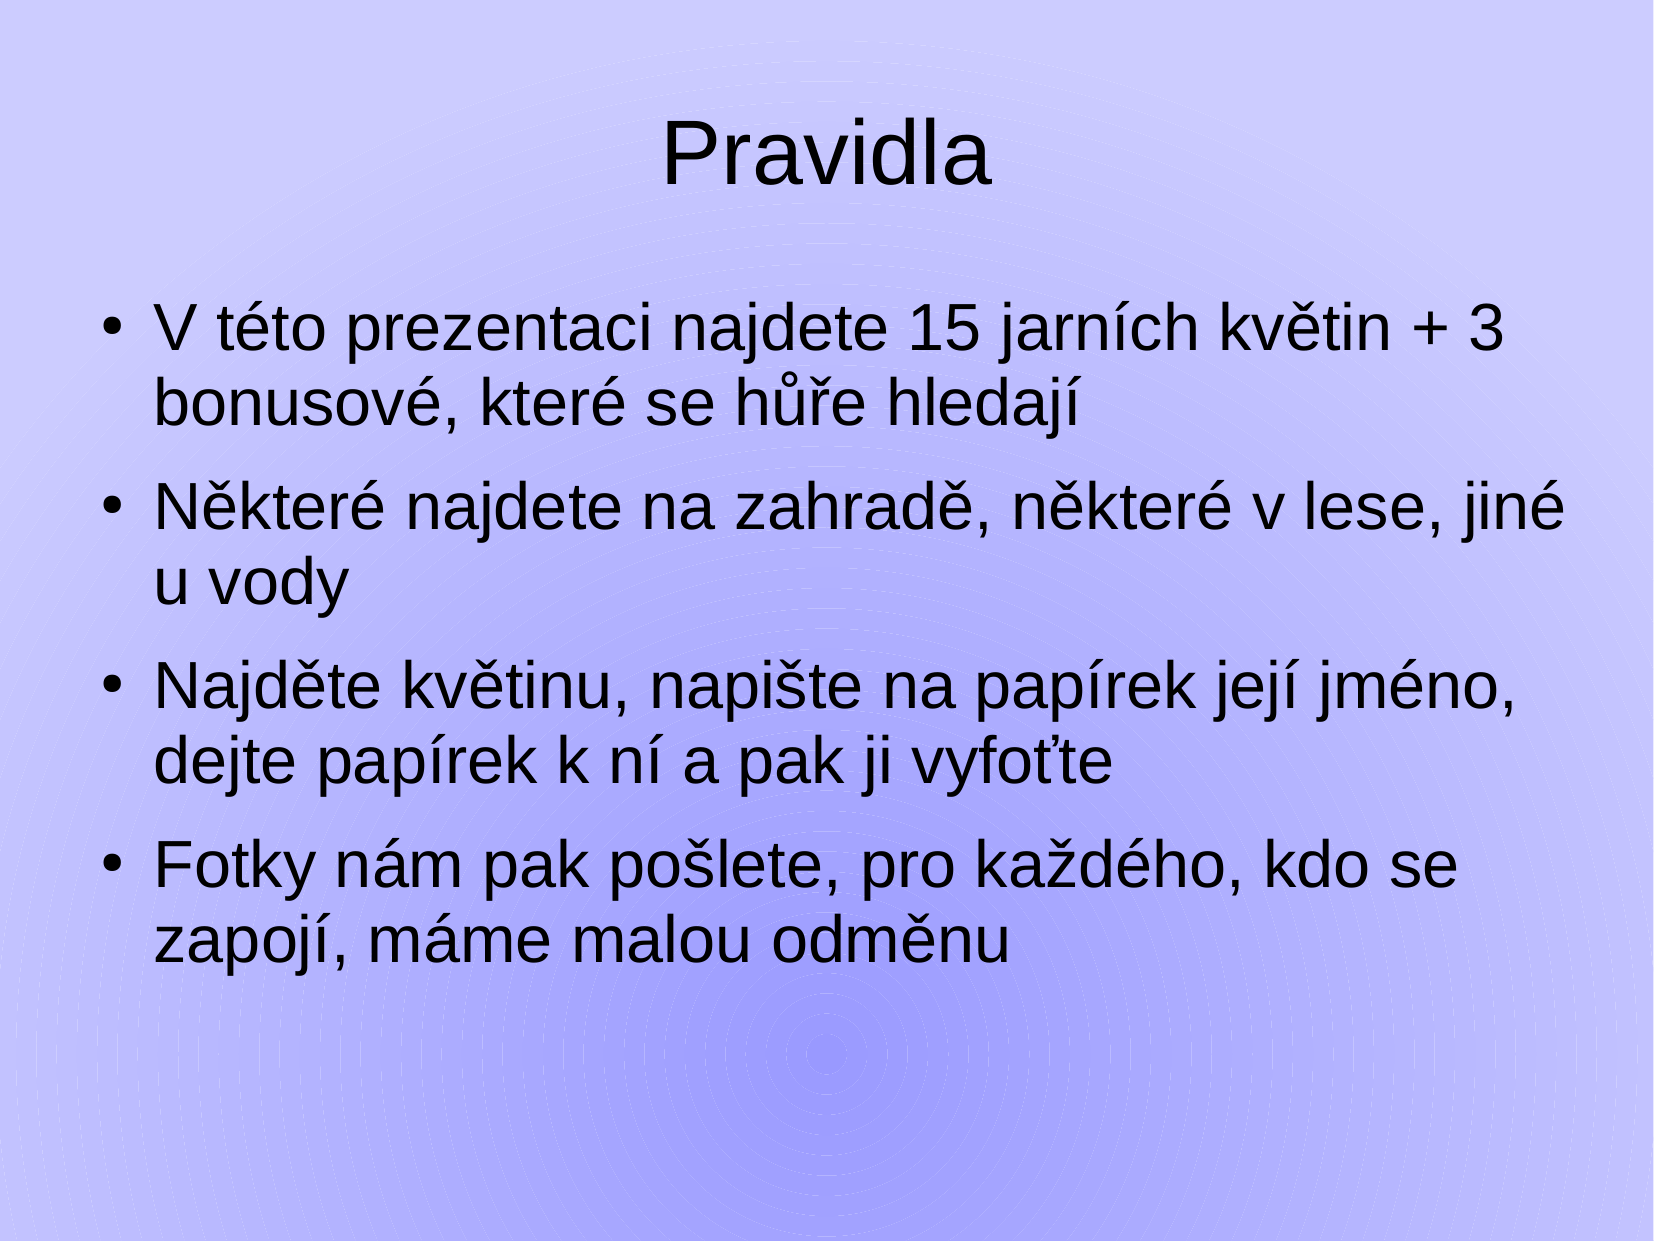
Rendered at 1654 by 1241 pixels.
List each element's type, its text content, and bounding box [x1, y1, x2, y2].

title Pravidla [82, 49, 1571, 257]
list V této prezentaci najdete 15 jarních květin + 3 bonusové, které se hůře hledají Některé najdete na zahradě, některé v lese, jiné u vody Najděte květinu, napište na papírek její jméno, dejte papírek k ní a pak ji vyfoťte Fotky nám pak pošlete, pro každého, kdo se zapojí, máme malou odměnu [82, 290, 1571, 1109]
